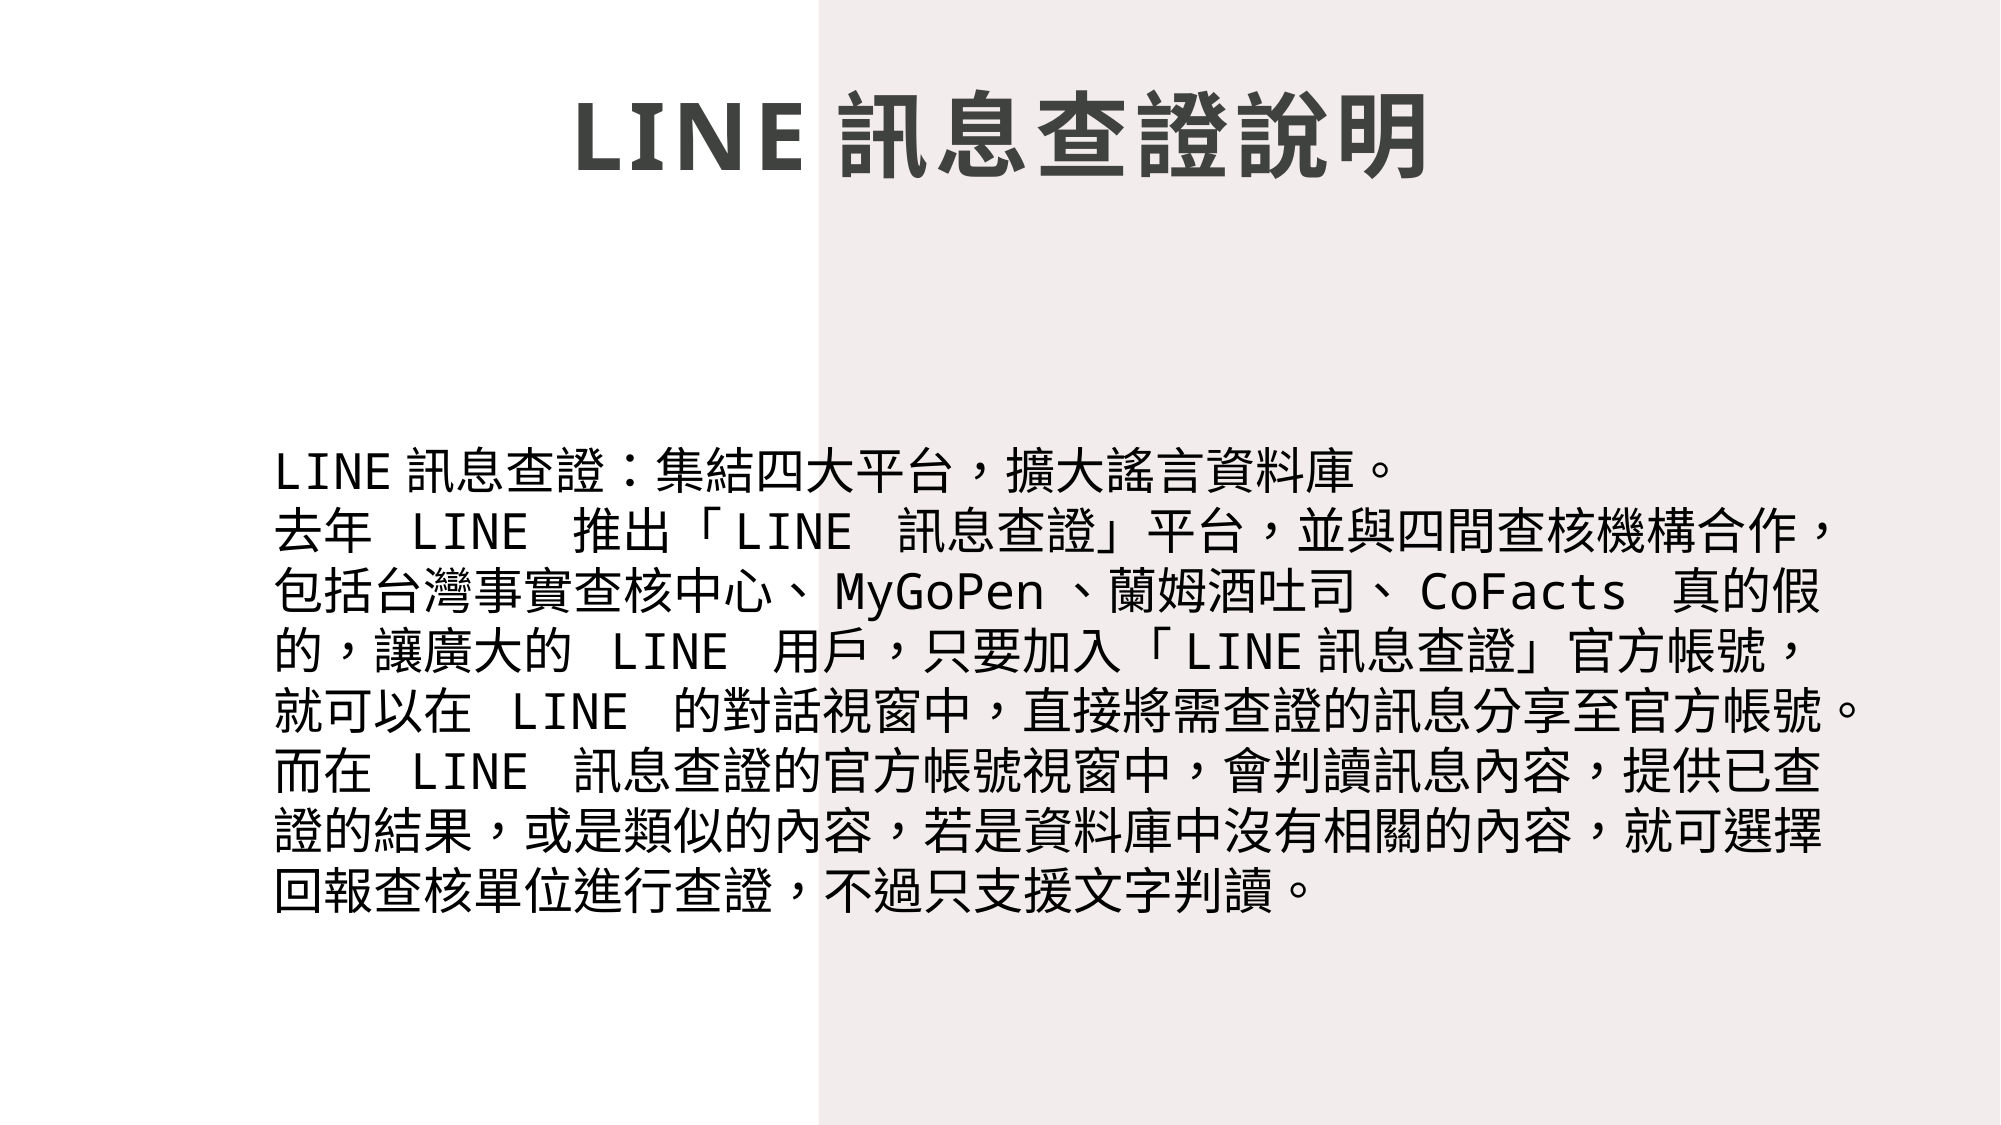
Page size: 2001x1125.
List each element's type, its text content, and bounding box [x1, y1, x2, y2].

text_box LINE訊息查證說明 [366, 67, 1634, 197]
text_box LINE訊息查證：集結四大平台，擴大謠言資料庫。 去年 LINE 推出「LINE 訊息查證」平台，並與四間查核機構合作，包括台灣事實查核中心、MyGoPen、蘭姆酒吐司、CoFacts 真的假的，讓廣大的 LINE 用戶，只要加入「LINE訊息查證」官方帳號，就可以在 LINE 的對話視窗中，直接將需查證的訊息分享至官方帳號。而在 LINE 訊息查證的官方帳號視窗中，會判讀訊息內容，提供已查證的結果，或是類似的內容，若是資料庫中沒有相關的內容，就可選擇回報查核單位進行查證，不過只支援文字判讀。 [258, 371, 1875, 987]
text_box [818, 0, 2000, 1125]
